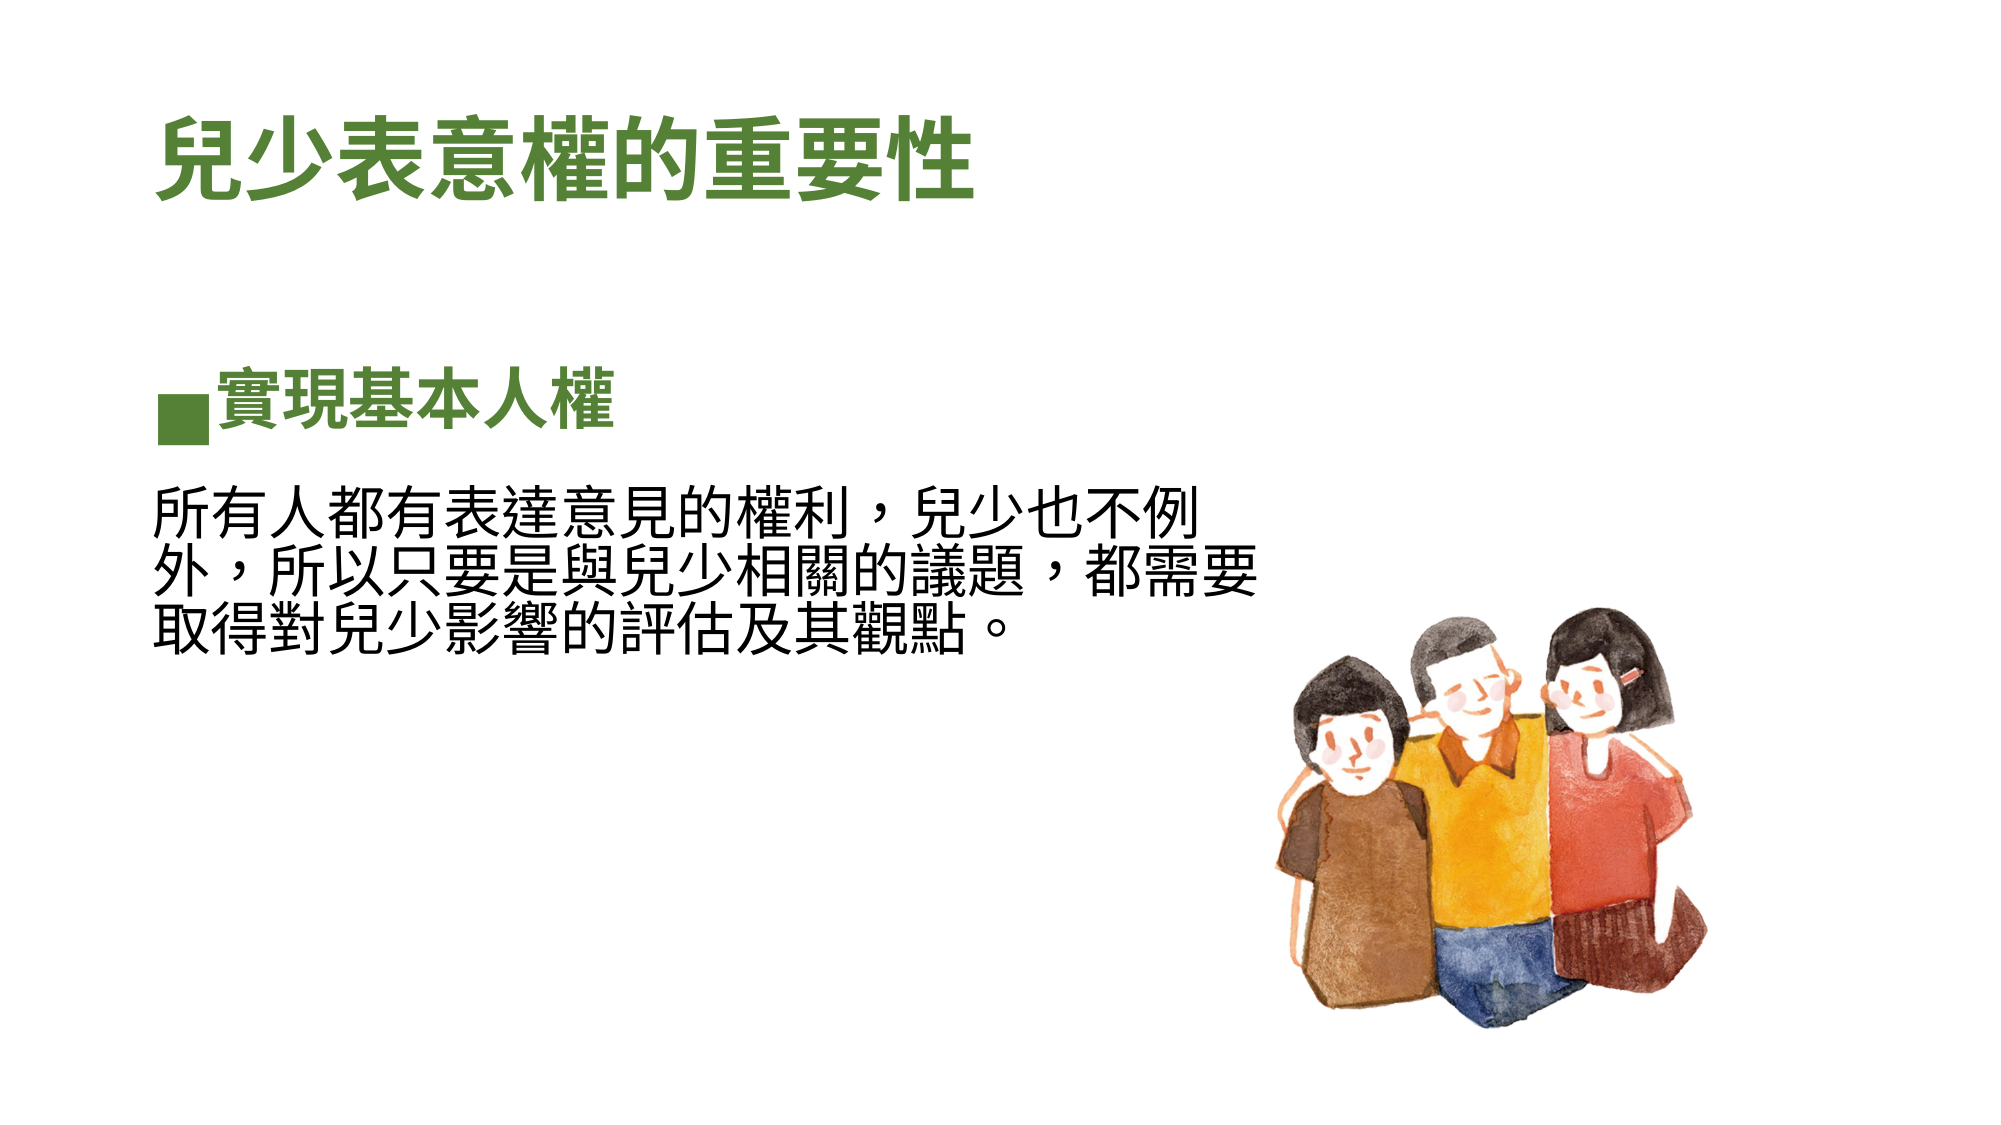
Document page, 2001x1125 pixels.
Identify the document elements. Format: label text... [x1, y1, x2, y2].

list 實現基本人權 所有人都有表達意見的權利，兒少也不例外，所以只要是與兒少相關的議題，都需要取得對兒少影響的評估及其觀點。 [137, 299, 1313, 1014]
picture [1256, 598, 1720, 1036]
title 兒少表意權的重要性 [137, 59, 1863, 278]
